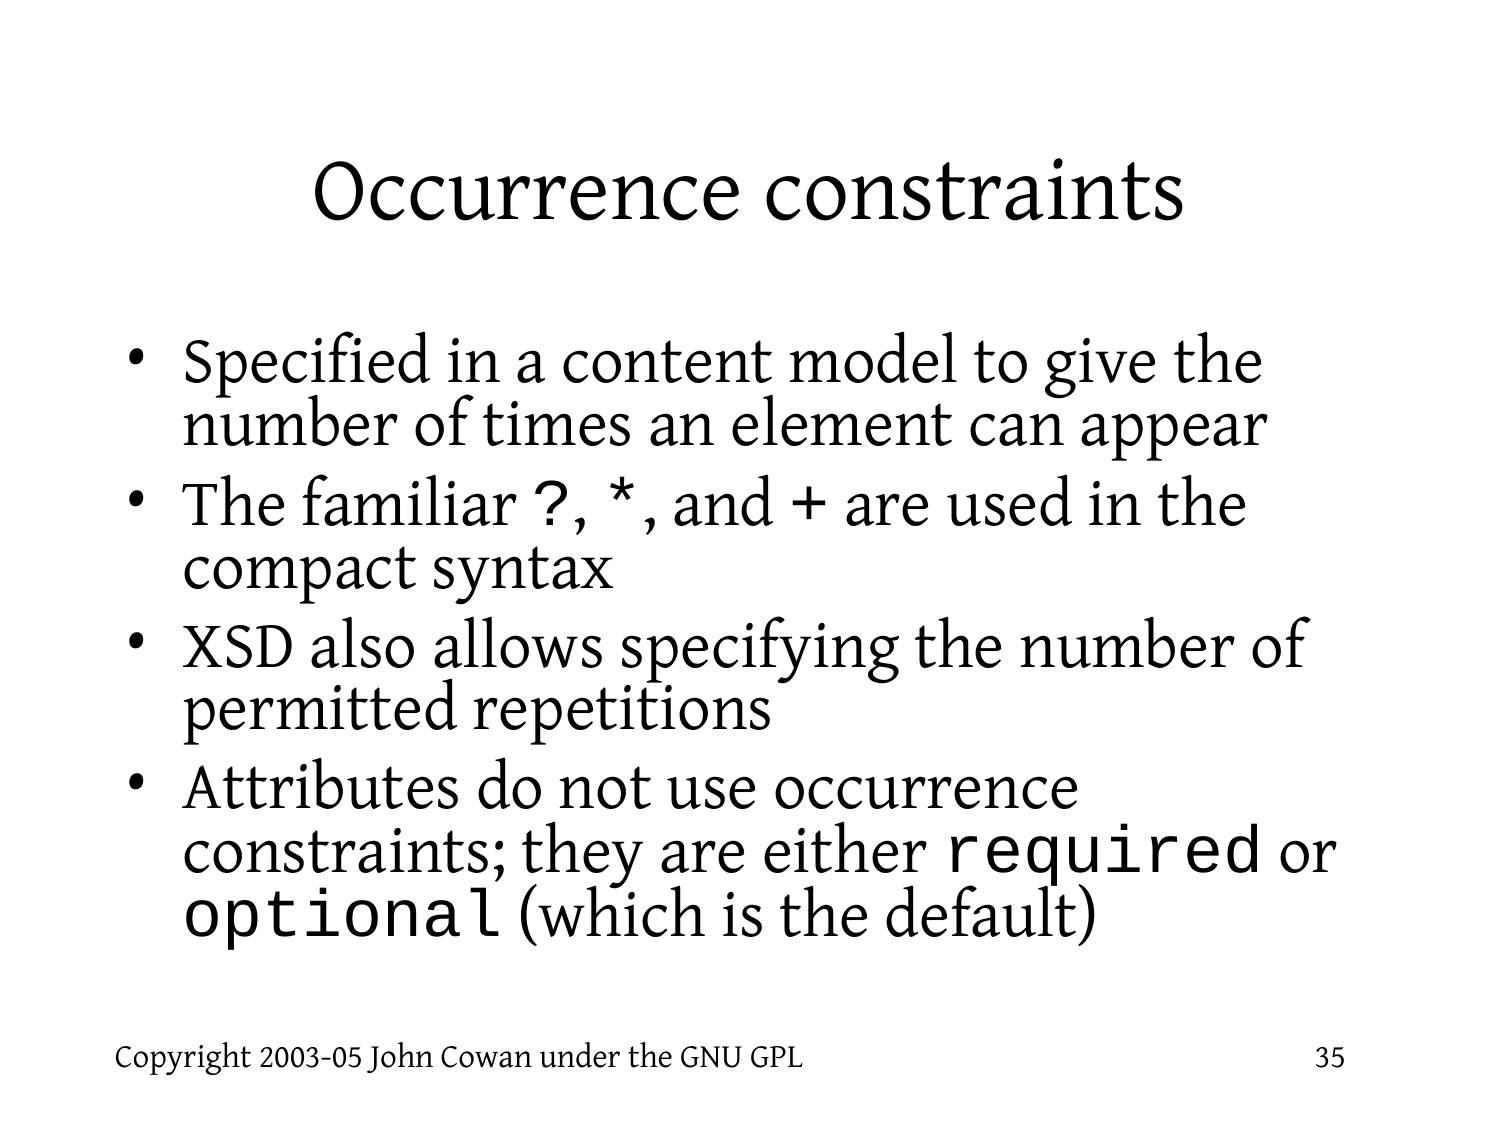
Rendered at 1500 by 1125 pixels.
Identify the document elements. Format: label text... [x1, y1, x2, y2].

list Specified in a content model to give the number of times an element can appear The familiar ?, *, and + are used in the compact syntax XSD also allows specifying the number of permitted repetitions Attributes do not use occurrence constraints; they are either required or optional (which is the default) [112, 324, 1388, 1011]
title Occurrence constraints [112, 99, 1388, 288]
